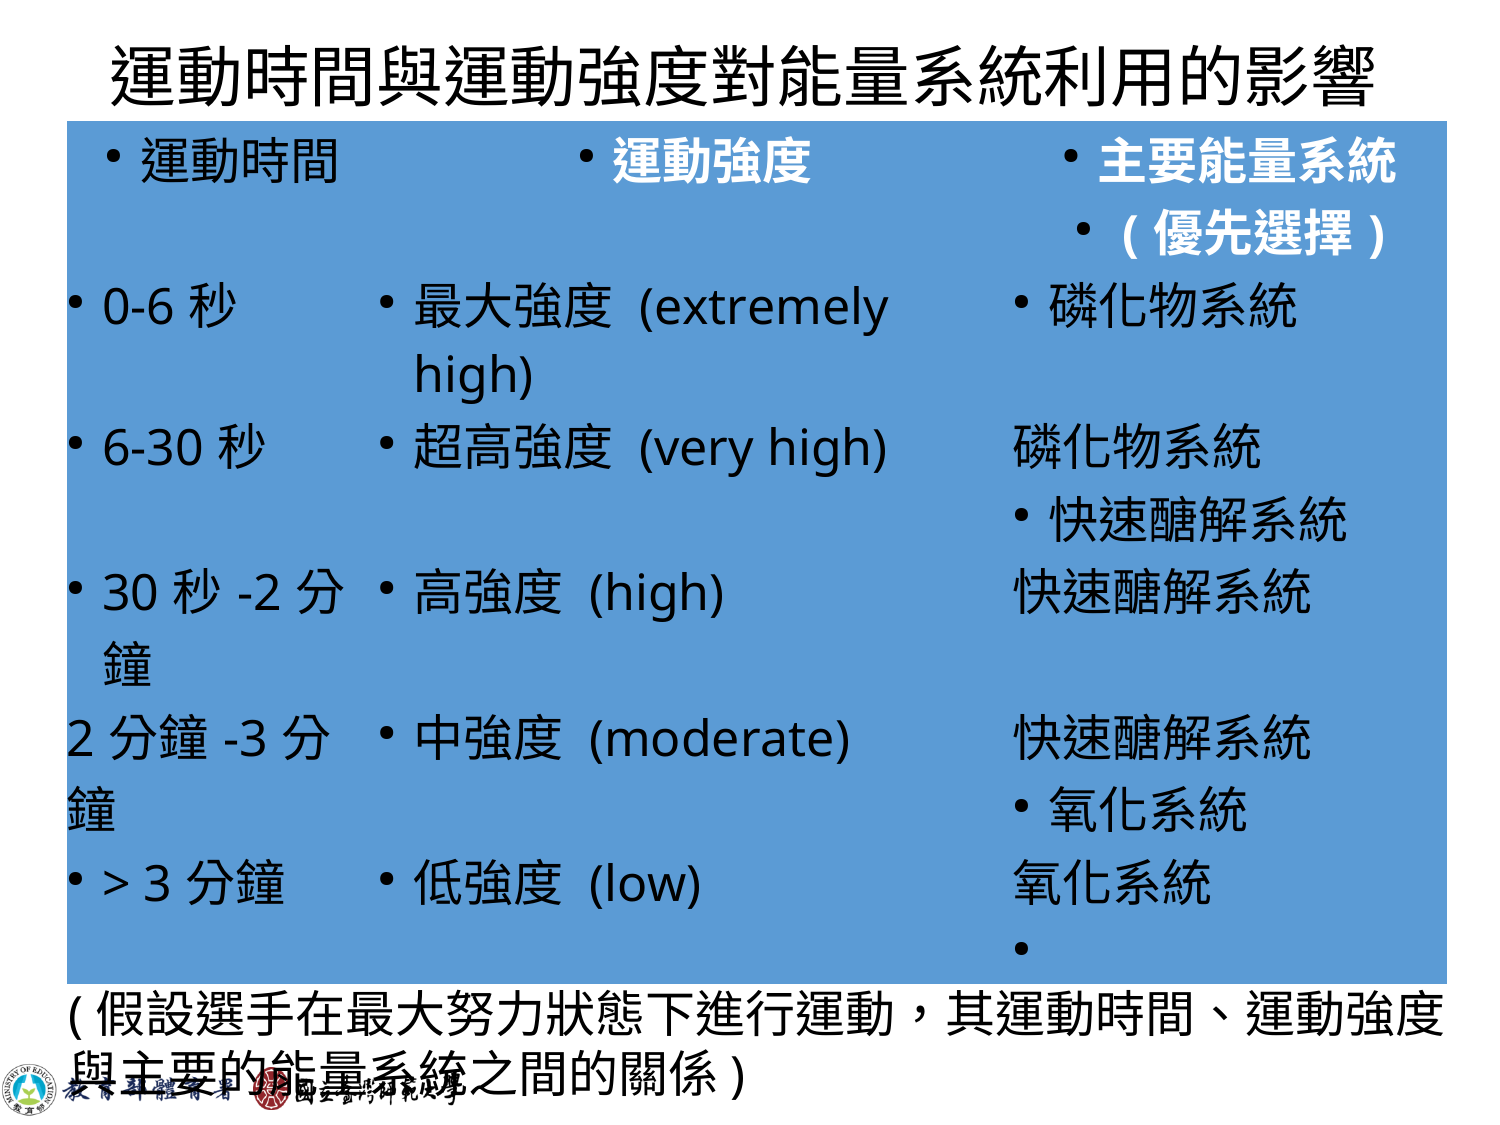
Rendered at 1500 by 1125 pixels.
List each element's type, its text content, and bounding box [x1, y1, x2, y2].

table_header 主要能量系統 (優先選擇) [1013, 121, 1447, 267]
table_cell 0-6秒 [67, 267, 378, 408]
table_header 運動時間 [206, 169, 220, 177]
table_cell 2分鐘-3分鐘 [67, 698, 378, 844]
table_header 運動強度 [378, 169, 1013, 267]
table_cell > 3分鐘 [67, 844, 378, 975]
table_cell 磷化物系統 快速醣解系統 [1013, 408, 1447, 553]
table_cell 高強度 (high) [378, 553, 1013, 698]
table_cell 超高強度 (very high) [378, 408, 1013, 553]
table_cell 30秒-2分鐘 [67, 553, 378, 698]
table_header 運動時間 [67, 121, 378, 267]
table_cell 6-30秒 [67, 408, 378, 553]
text_box (假設選手在最大努力狀態下進行運動，其運動時間、運動強度與主要的能量系統之間的關係) [52, 975, 1462, 1050]
table_cell 氧化系統 [1013, 844, 1447, 975]
table_cell 最大強度 (extremely high) [378, 267, 1013, 408]
table_cell 磷化物系統 [1013, 267, 1447, 408]
title [1419, 45, 1426, 121]
table_cell 快速醣解系統 [1013, 553, 1447, 698]
table_cell 快速醣解系統 氧化系統 [1013, 698, 1447, 844]
table_cell 低強度 (low) [378, 844, 1013, 975]
text_box 運動時間與運動強度對能量系統利用的影響 [68, 0, 1419, 169]
table_cell 中強度 (moderate) [378, 698, 1013, 844]
